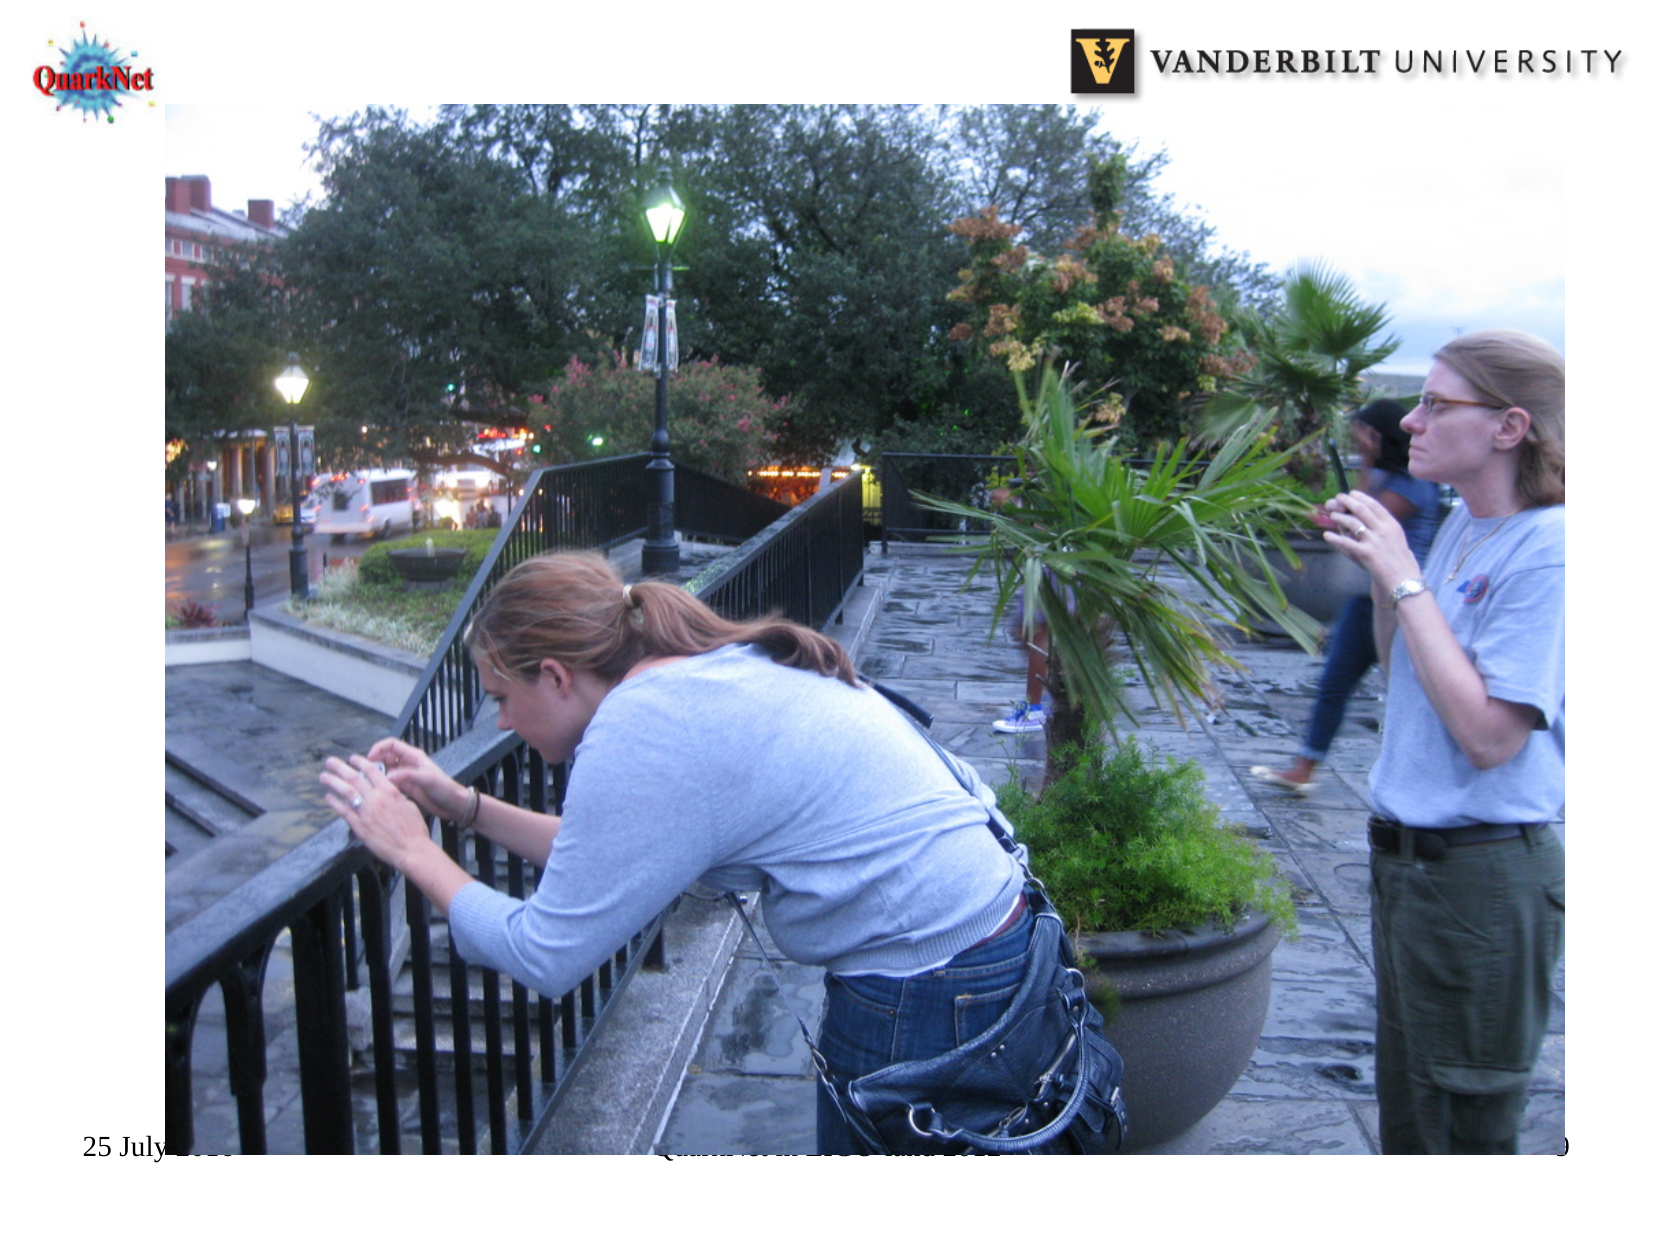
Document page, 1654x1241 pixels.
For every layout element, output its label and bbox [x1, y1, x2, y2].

picture [19, 16, 1637, 1156]
